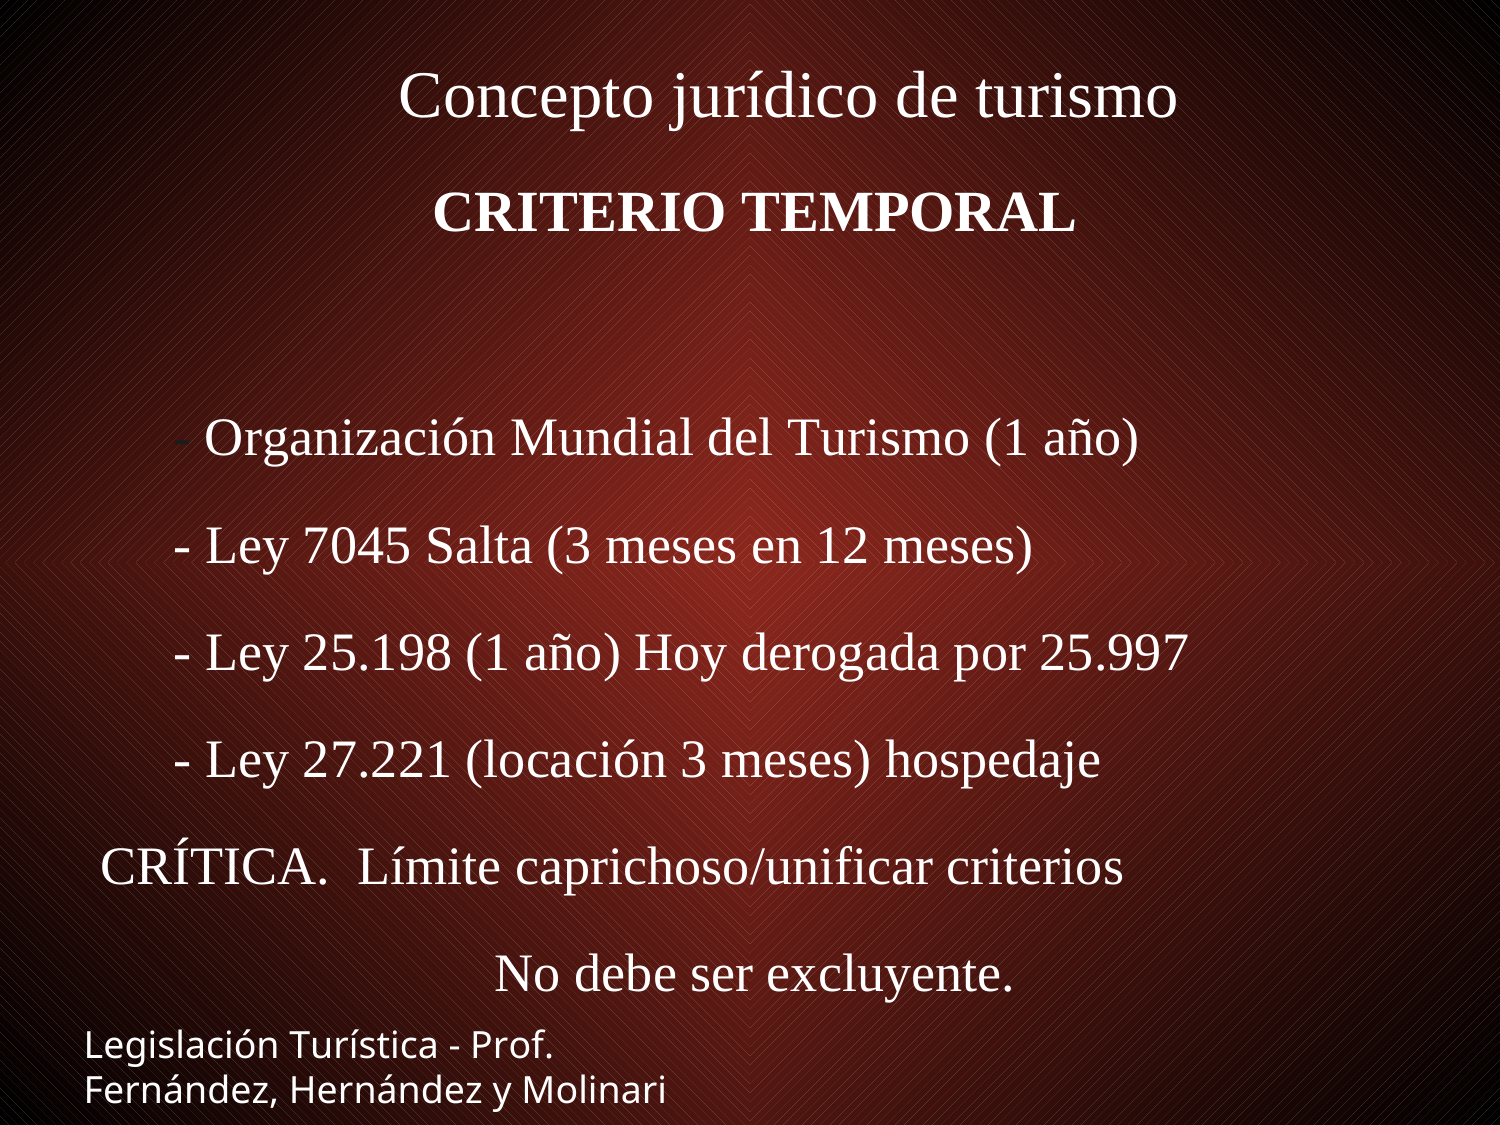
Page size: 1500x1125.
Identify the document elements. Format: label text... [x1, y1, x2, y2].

text_box Legislación Turística - Prof. Fernández, Hernández y Molinari [68, 1013, 768, 1063]
text_box CRITERIO TEMPORAL - Organización Mundial del Turismo (1 año) - Ley 7045 Salta (3 meses en 12 meses) - Ley 25.198 (1 año) Hoy derogada por 25.997 - Ley 27.221 (locación 3 meses) hospedaje CRÍTICA. Límite caprichoso/unificar criterios No debe ser excluyente. [75, 165, 1426, 1012]
title Concepto jurídico de turismo [75, 43, 1426, 165]
